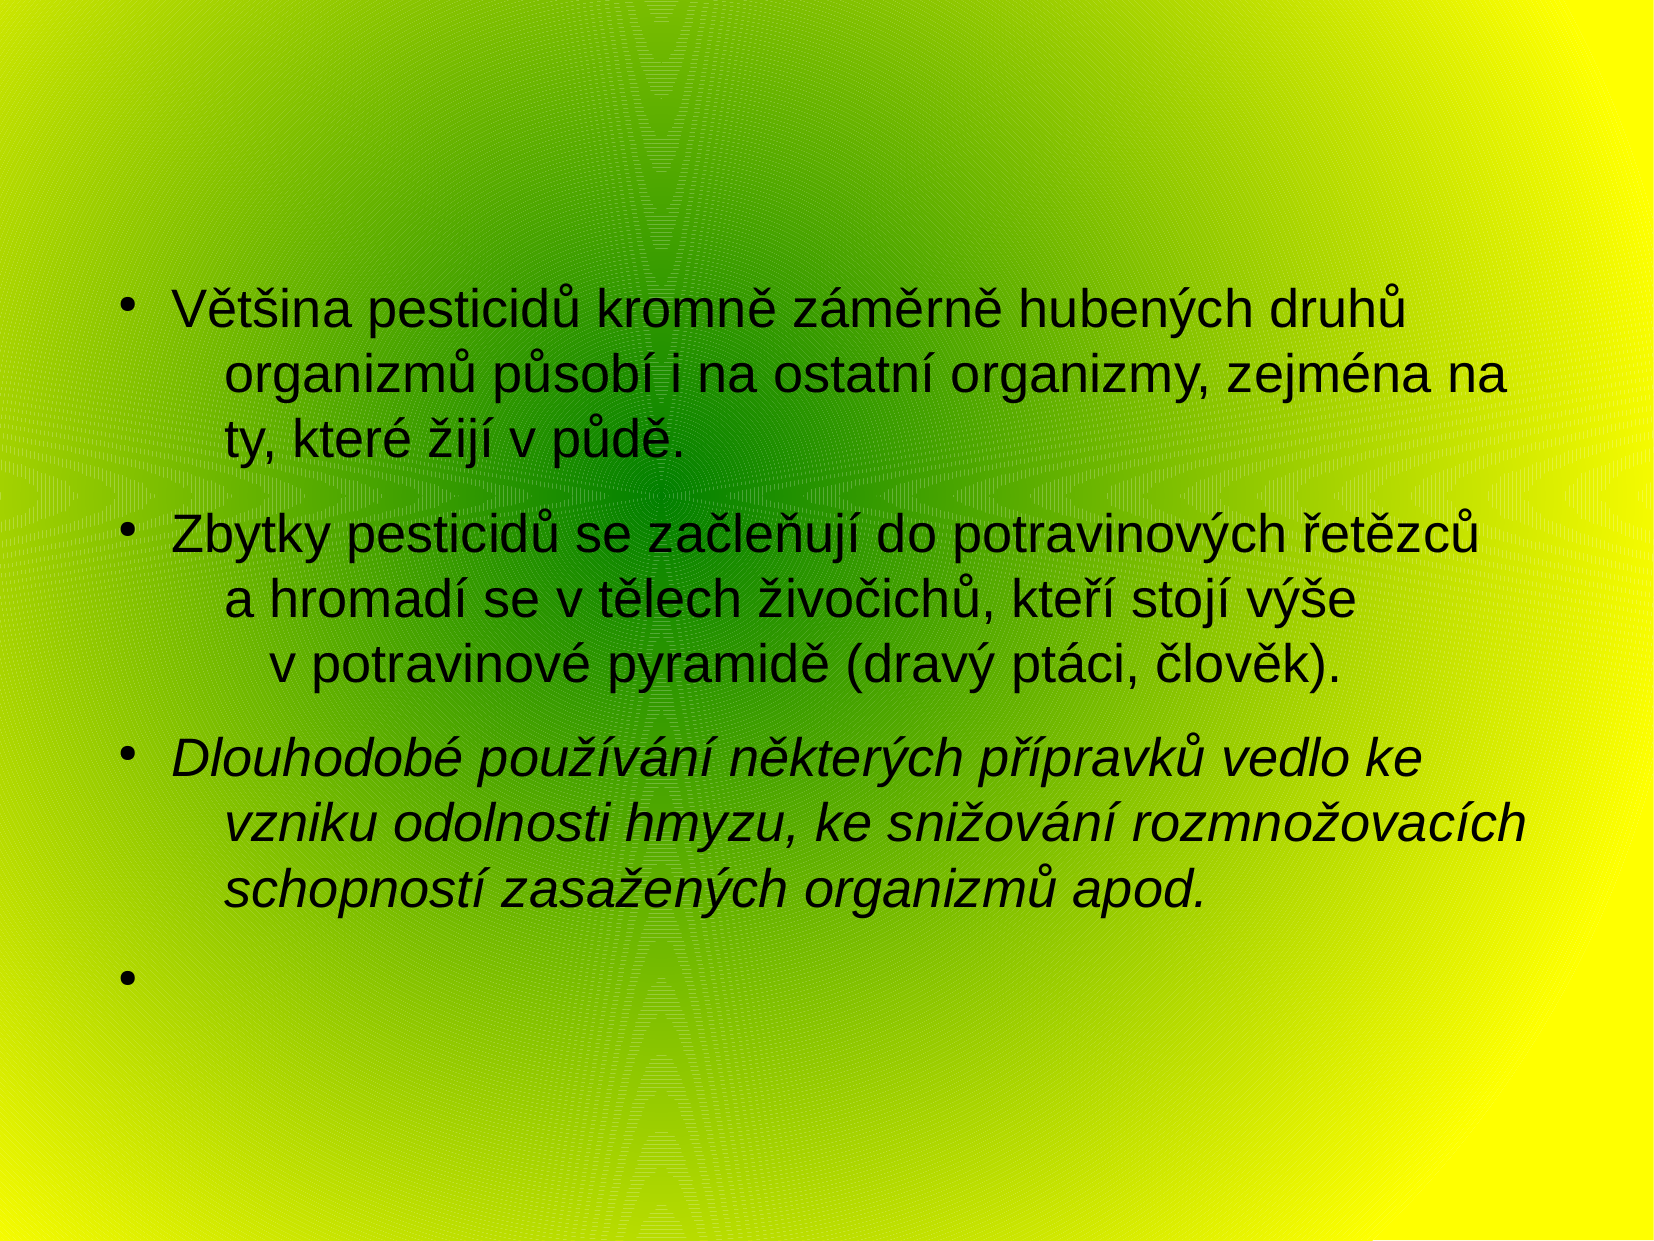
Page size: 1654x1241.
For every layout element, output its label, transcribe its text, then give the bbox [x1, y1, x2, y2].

list Většina pesticidů kromně záměrně hubených druhů organizmů působí i na ostatní organizmy, zejména na ty, které žijí v půdě. Zbytky pesticidů se začleňují do potravinových řetězců a hromadí se v tělech živočichů, kteří stojí výše v potravinové pyramidě (dravý ptáci, člověk). Dlouhodobé používání některých přípravků vedlo ke vzniku odolnosti hmyzu, ke snižování rozmnožovacích schopností zasažených organizmů apod. [82, 273, 1571, 967]
